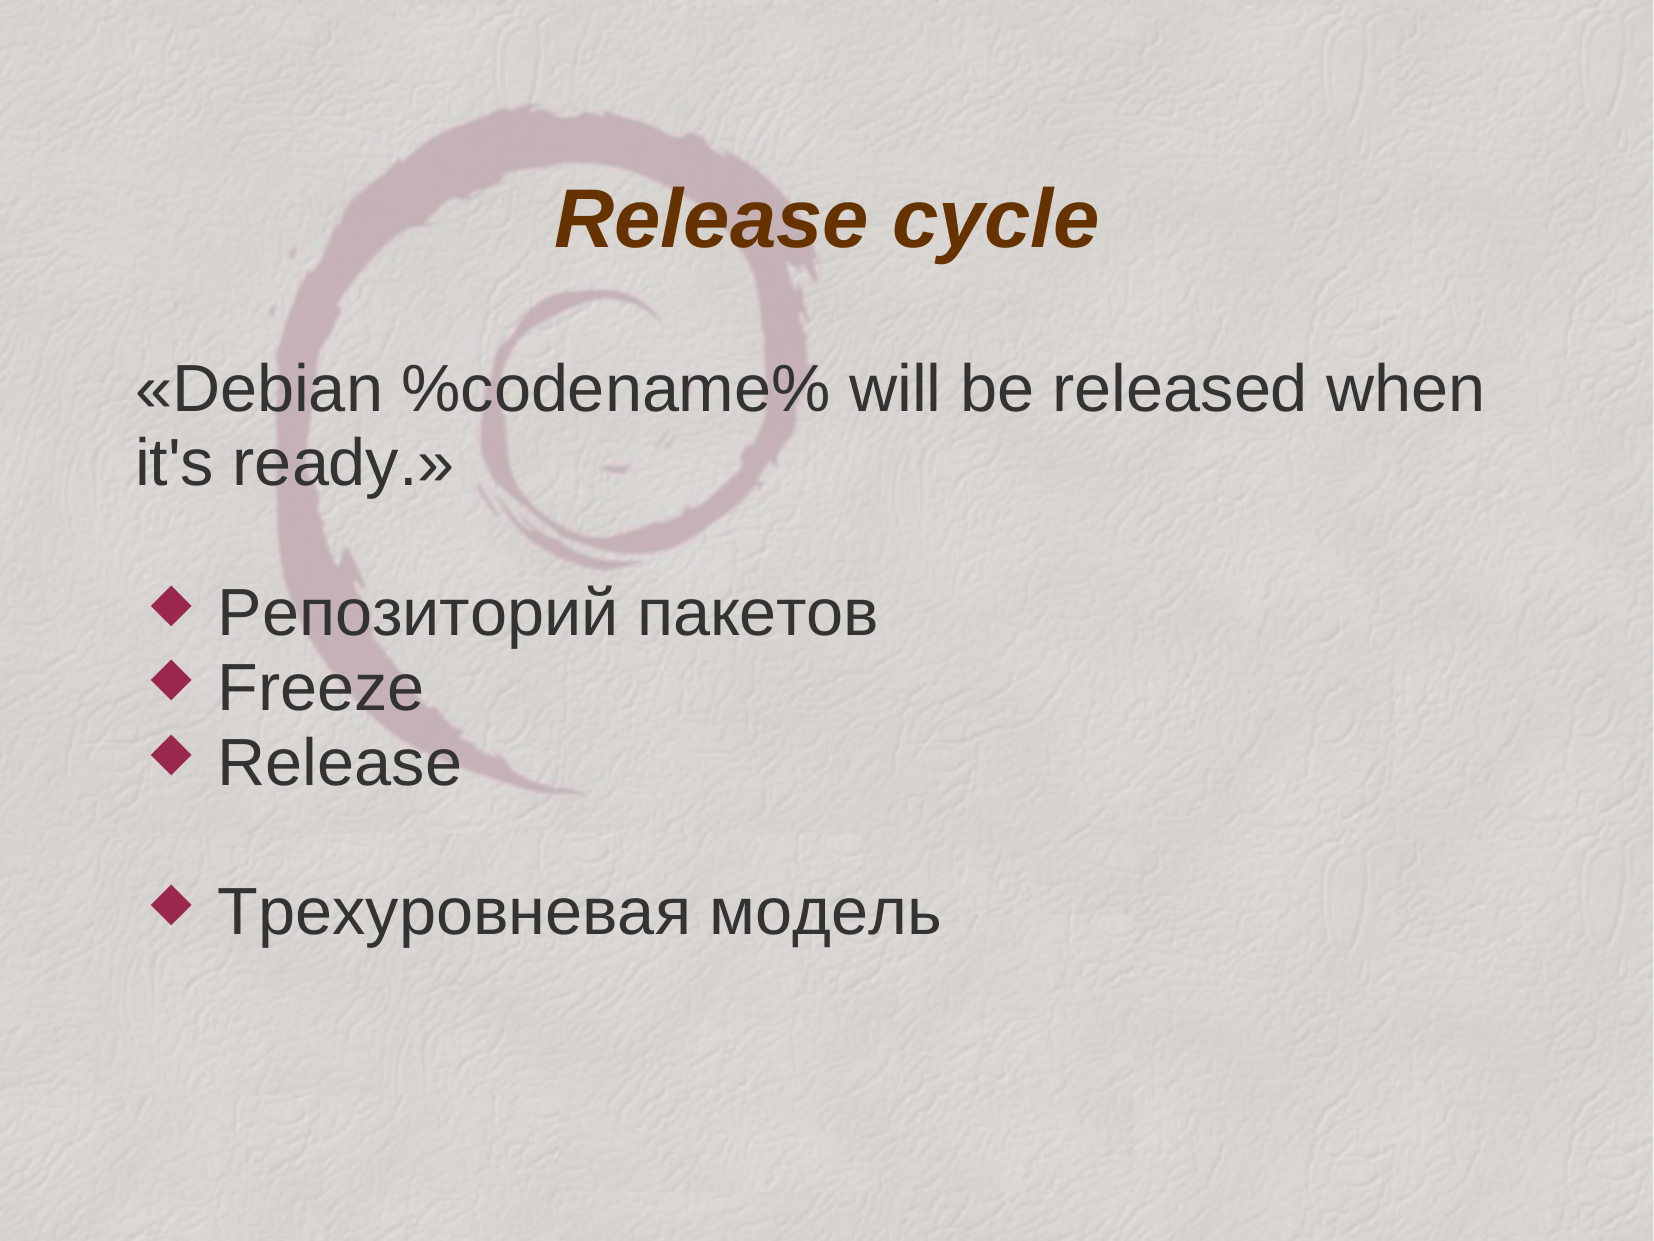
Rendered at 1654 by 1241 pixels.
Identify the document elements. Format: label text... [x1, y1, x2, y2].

picture [0, 0, 1654, 1241]
title Release cycle [121, 114, 1534, 322]
list «Debian %codename% will be released when it's ready.» Репозиторий пакетов Freeze Release Трехуровневая модель [134, 350, 1516, 1170]
